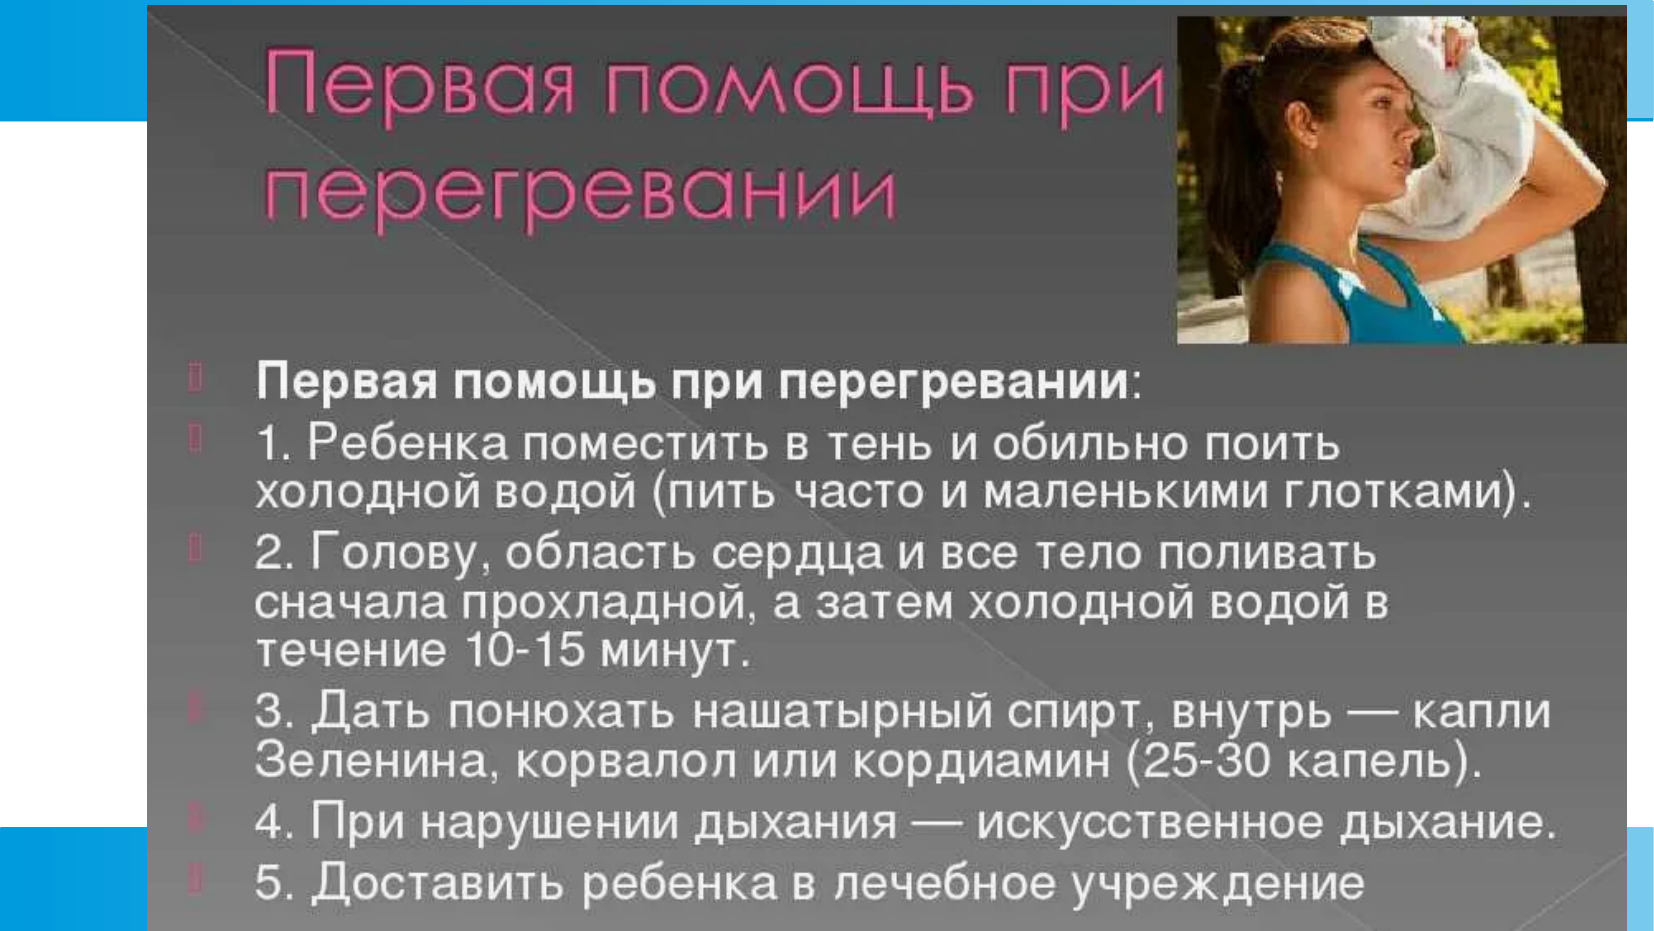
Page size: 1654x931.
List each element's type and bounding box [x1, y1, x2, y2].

picture [147, 5, 1627, 931]
